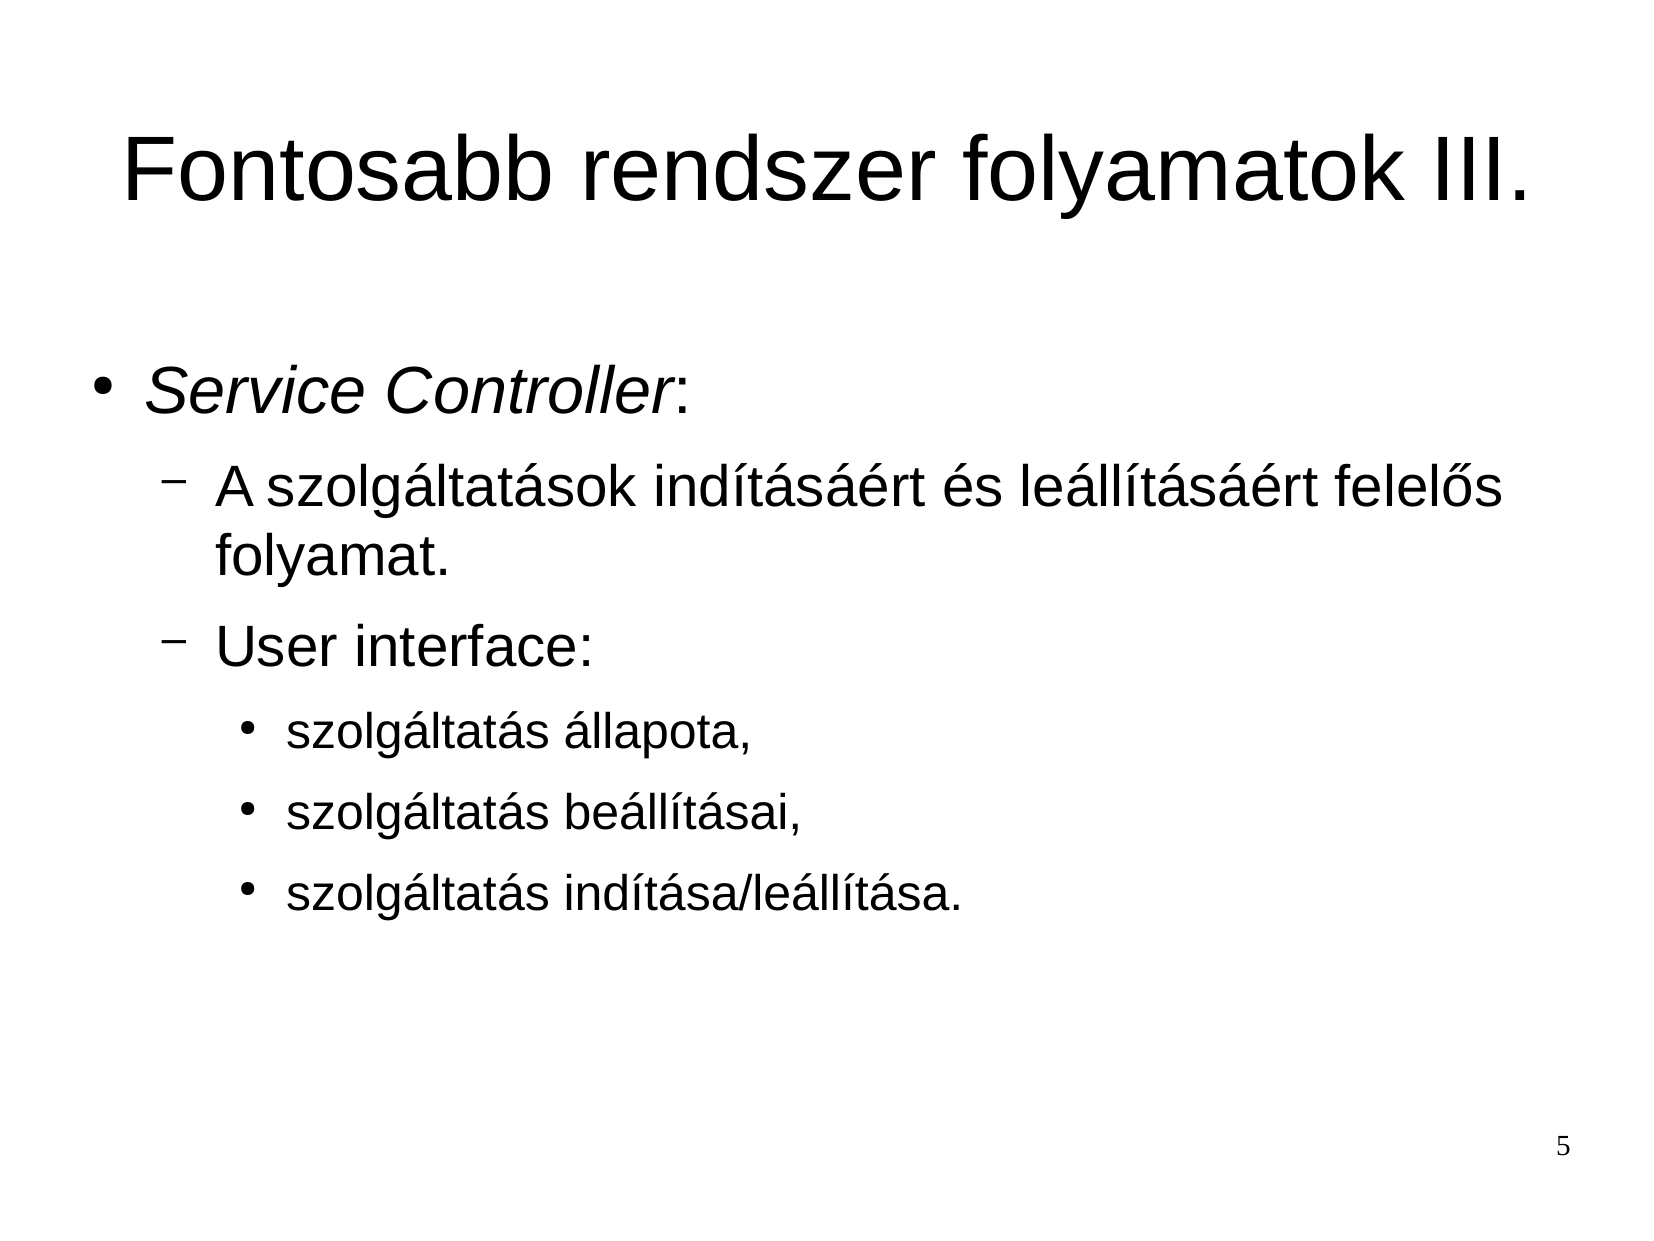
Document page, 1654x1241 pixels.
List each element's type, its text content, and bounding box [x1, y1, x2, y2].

title Fontosabb rendszer folyamatok III. [0, 60, 1622, 267]
list Service Controller: A szolgáltatások indításáért és leállításáért felelős folyamat. User interface: szolgáltatás állapota, szolgáltatás beállításai, szolgáltatás indítása/leállítása. [58, 242, 1595, 1167]
